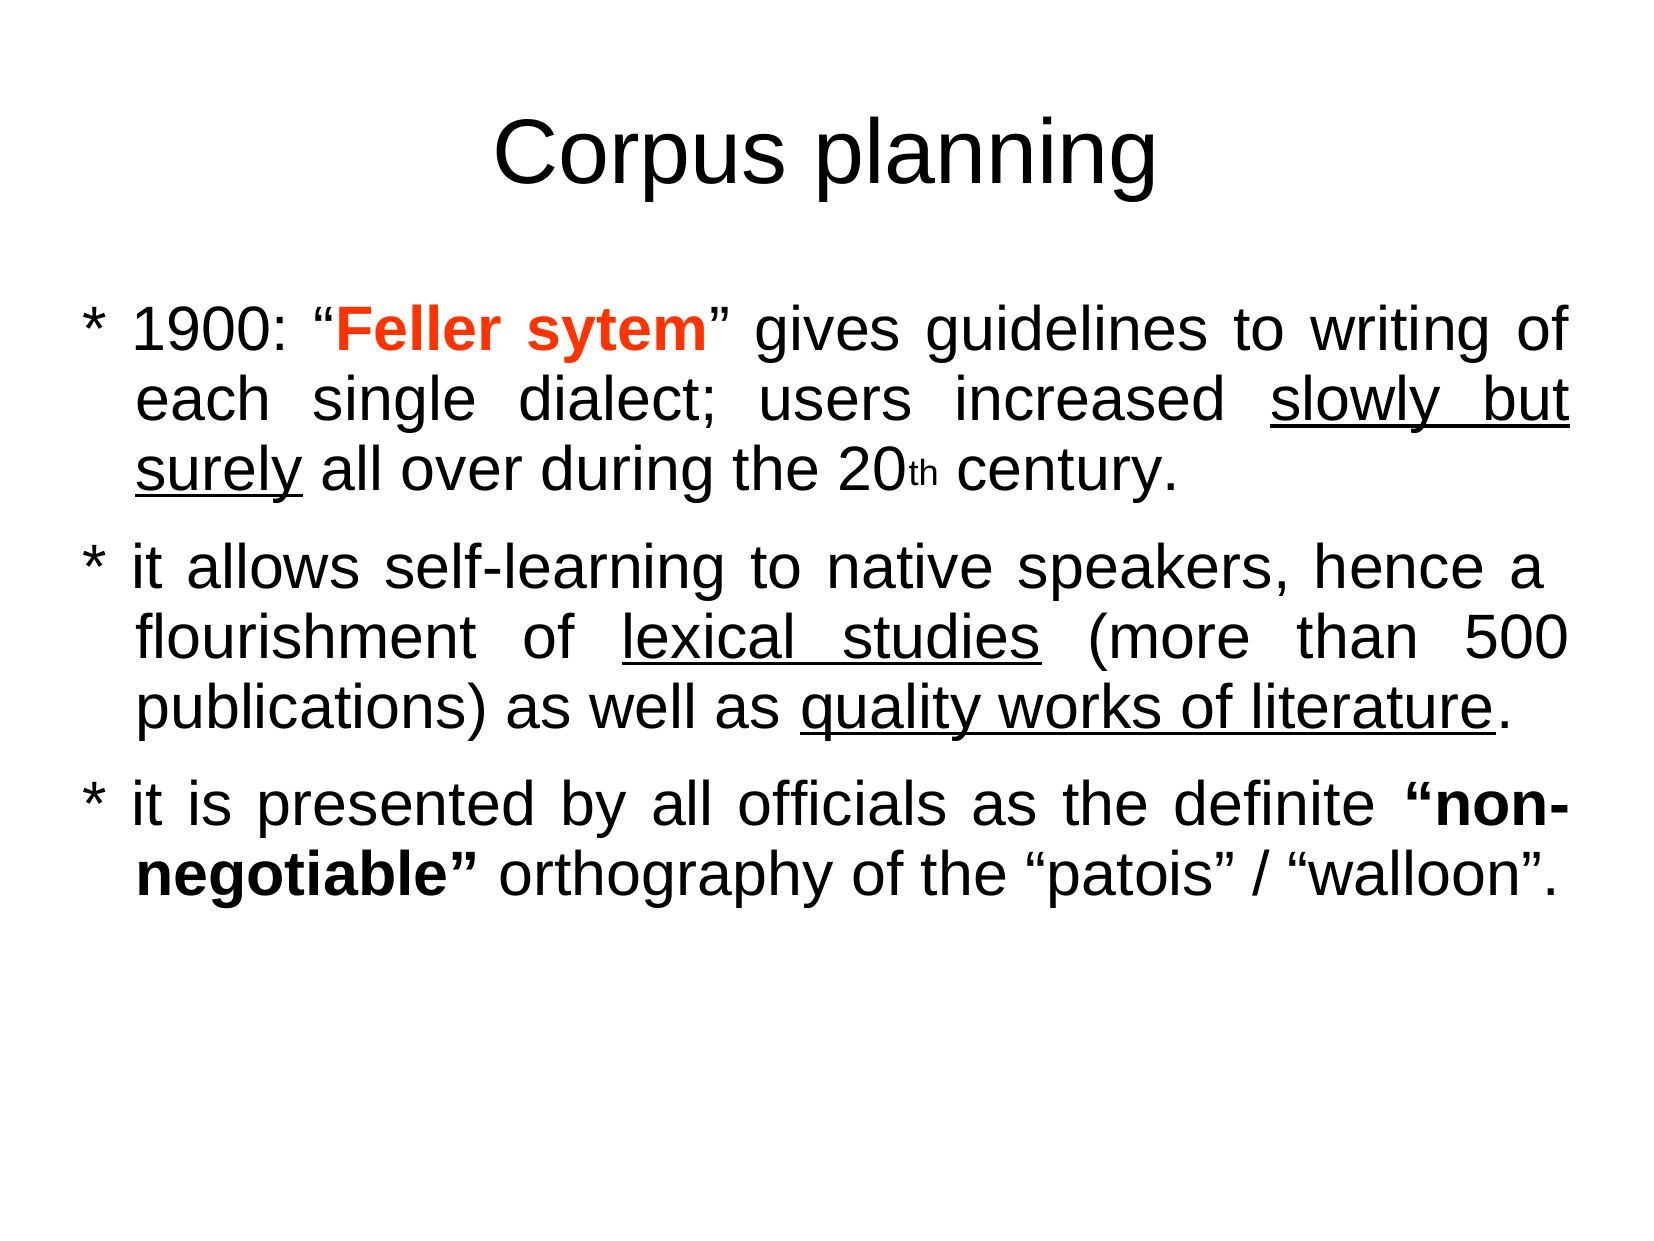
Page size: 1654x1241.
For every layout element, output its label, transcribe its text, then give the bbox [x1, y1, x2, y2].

title Corpus planning [82, 49, 1571, 257]
list * 1900: “Feller sytem” gives guidelines to writing of each single dialect; users increased slowly but surely all over during the 20th century. * it allows self-learning to native speakers, hence a flourishment of lexical studies (more than 500 publications) as well as quality works of literature. * it is presented by all officials as the definite “non-negotiable” orthography of the “patois” / “walloon”. [82, 290, 1571, 1010]
